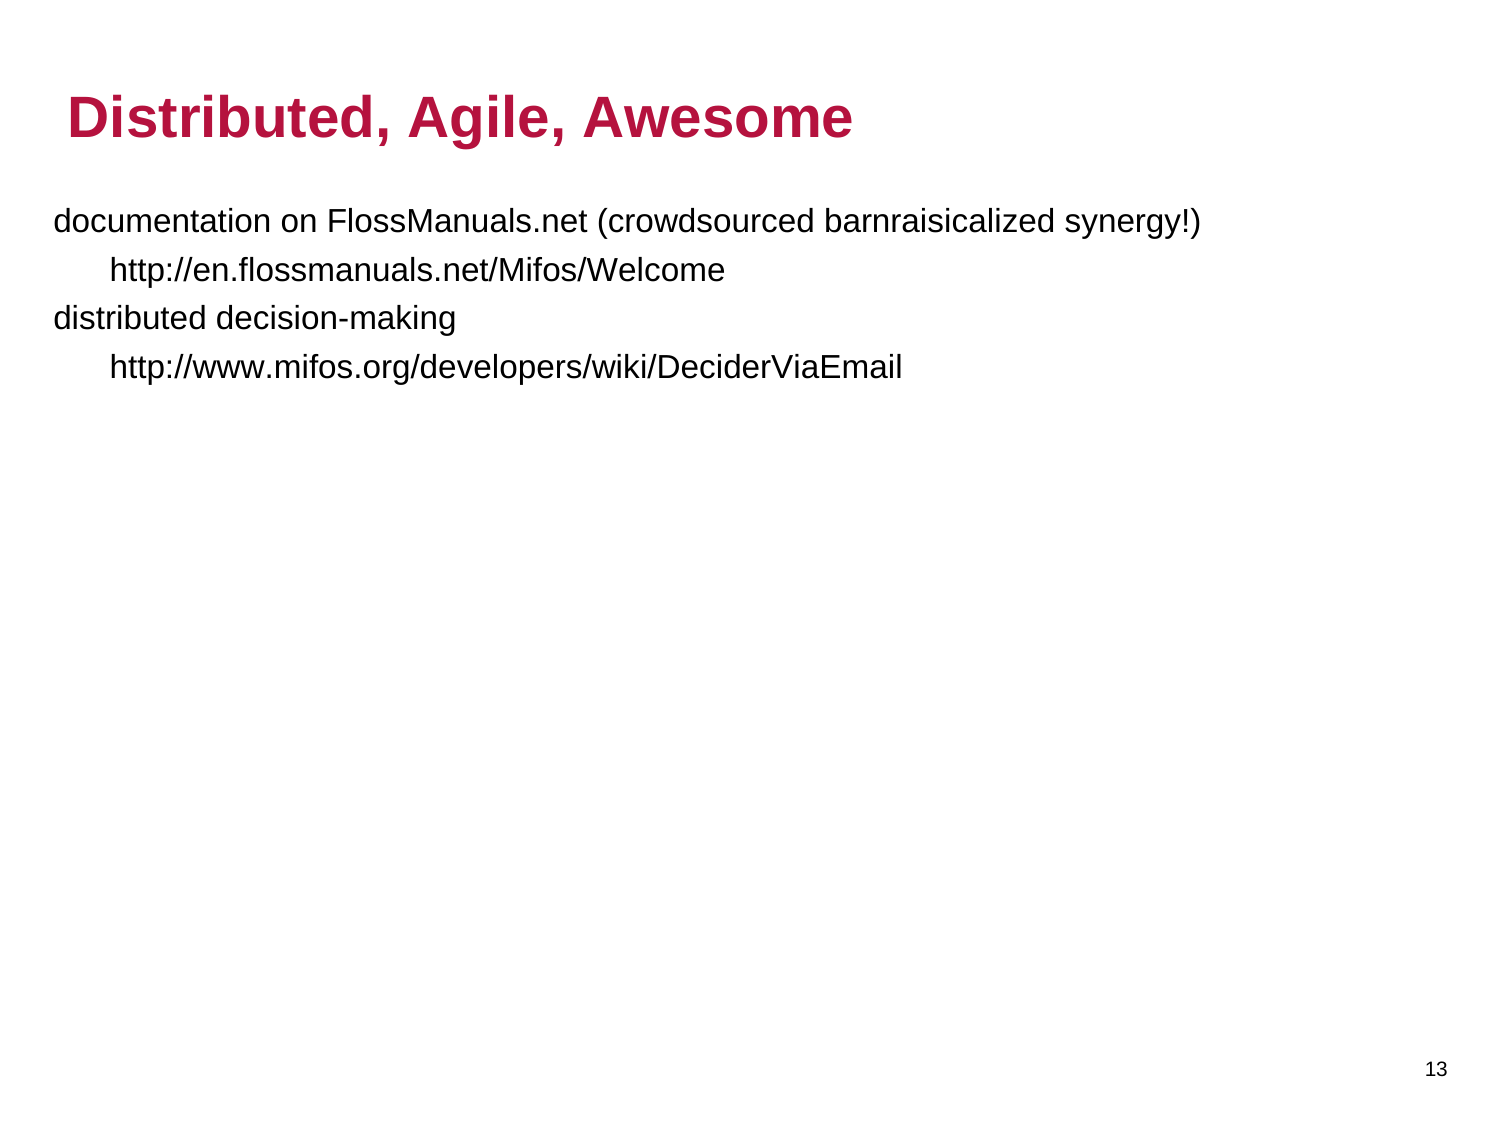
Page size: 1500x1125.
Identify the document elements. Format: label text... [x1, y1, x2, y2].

title Distributed, Agile, Awesome [53, 51, 1447, 193]
list documentation on FlossManuals.net (crowdsourced barnraisicalized synergy!) http://en.flossmanuals.net/Mifos/Welcome distributed decision-making http://www.mifos.org/developers/wiki/DeciderViaEmail [53, 202, 1388, 901]
